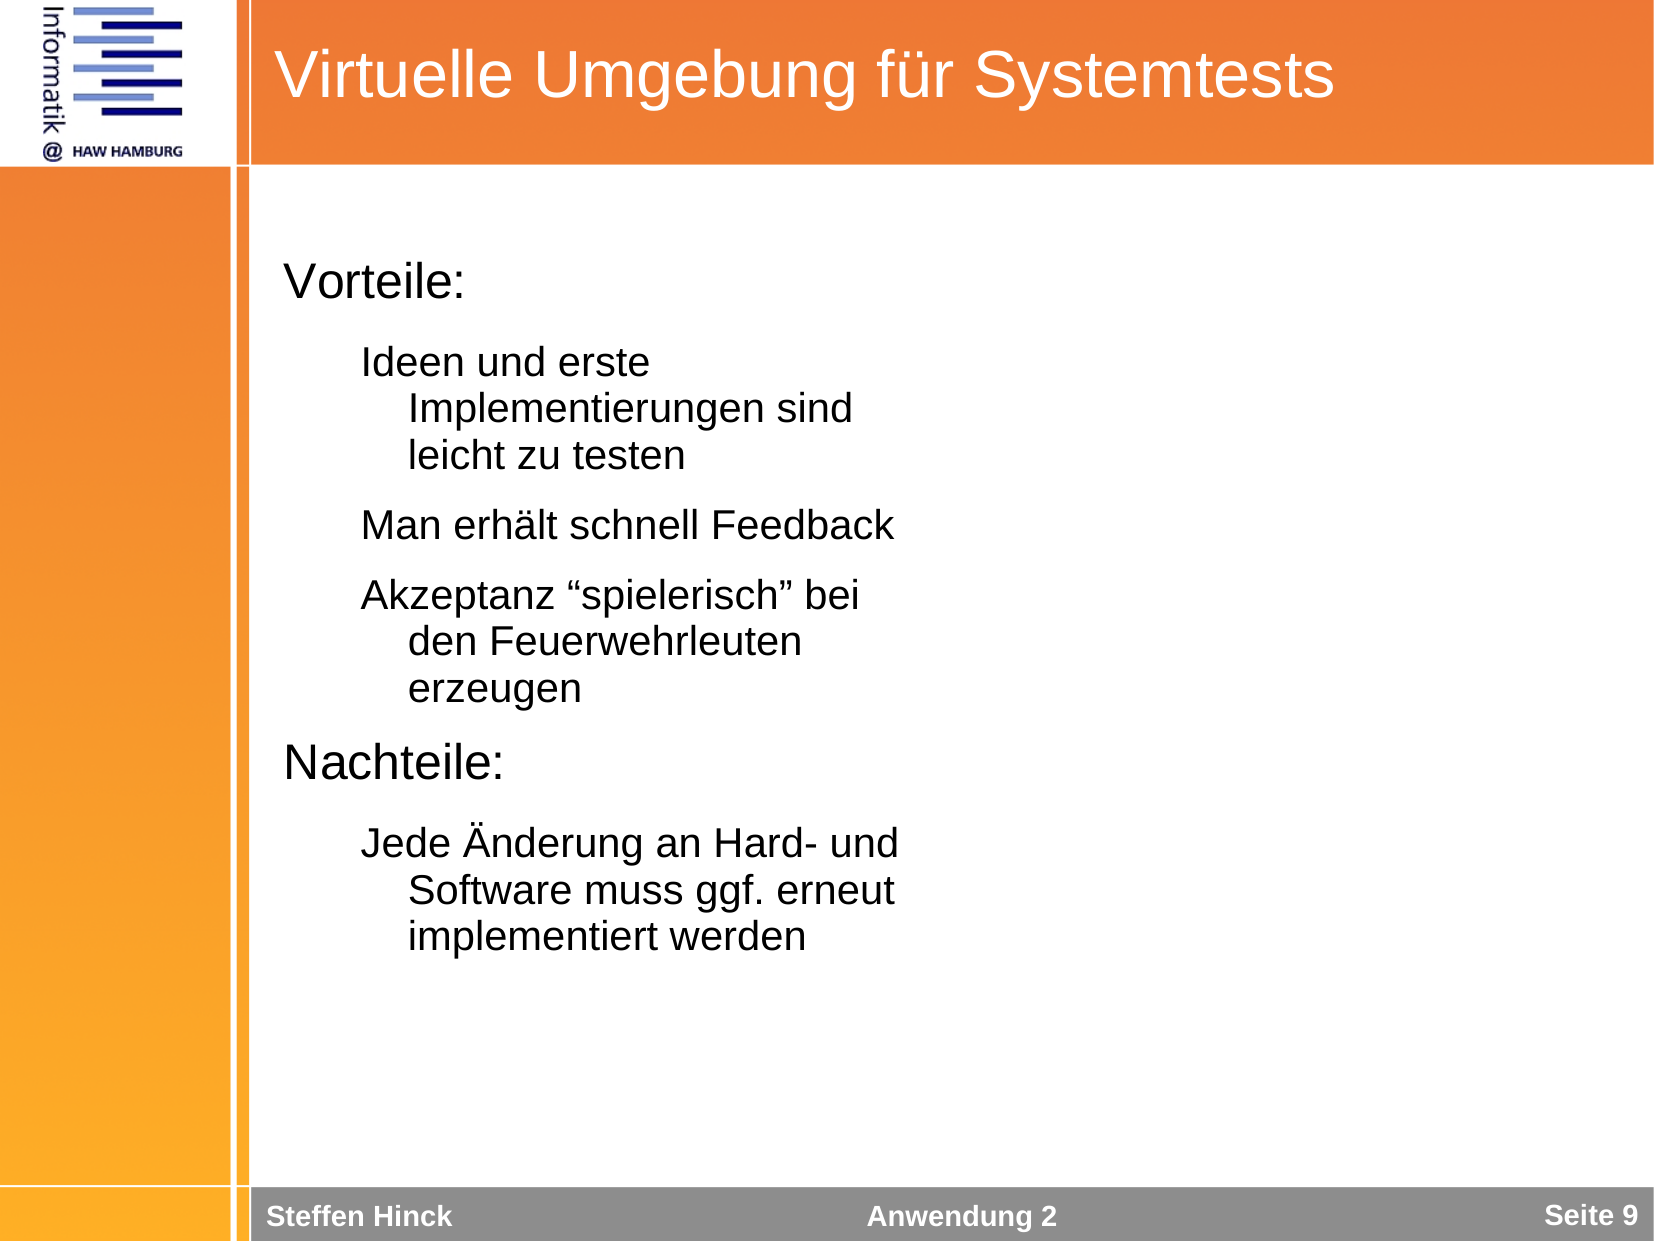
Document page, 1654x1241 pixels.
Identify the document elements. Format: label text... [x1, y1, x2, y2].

picture [0, 0, 1654, 1241]
list Vorteile: Ideen und erste Implementierungen sind leicht zu testen Man erhält schnell Feedback Akzeptanz “spielerisch” bei den Feuerwehrleuten erzeugen Nachteile: Jede Änderung an Hard- und Software muss ggf. erneut implementiert werden [266, 253, 938, 1241]
picture [43, 5, 186, 162]
title Virtuelle Umgebung für Systemtests [274, 11, 1651, 137]
